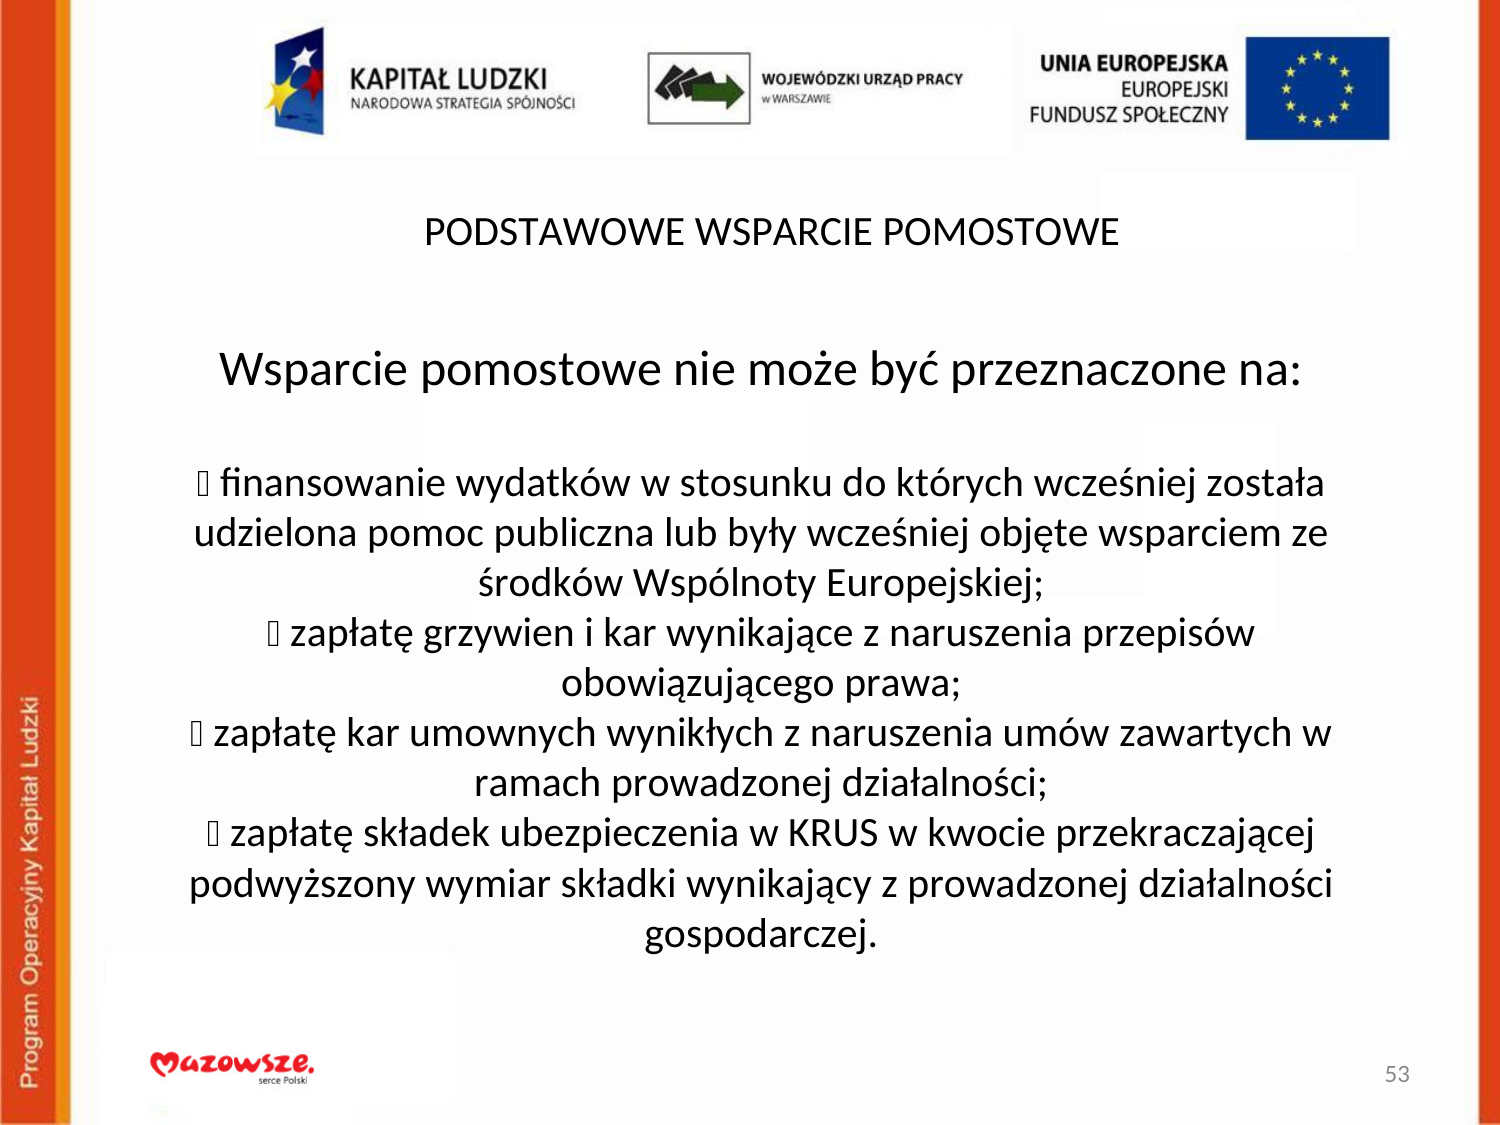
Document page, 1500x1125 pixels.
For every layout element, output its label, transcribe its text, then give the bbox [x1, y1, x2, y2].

text_box <numer> [1074, 1042, 1426, 1103]
title Wsparcie pomostowe nie może być przeznaczone na:  finansowanie wydatków w stosunku do których wcześniej została udzielona pomoc publiczna lub były wcześniej objęte wsparciem ze środków Wspólnoty Europejskiej;  zapłatę grzywien i kar wynikające z naruszenia przepisów obowiązującego prawa;  zapłatę kar umownych wynikłych z naruszenia umów zawartych w ramach prowadzonej działalności;  zapłatę składek ubezpieczenia w KRUS w kwocie przekraczającej podwyższony wymiar składki wynikający z prowadzonej działalności gospodarczej. [112, 278, 1411, 1012]
text_box PODSTAWOWE WSPARCIE POMOSTOWE [194, 196, 1351, 256]
picture [0, 0, 1500, 1125]
